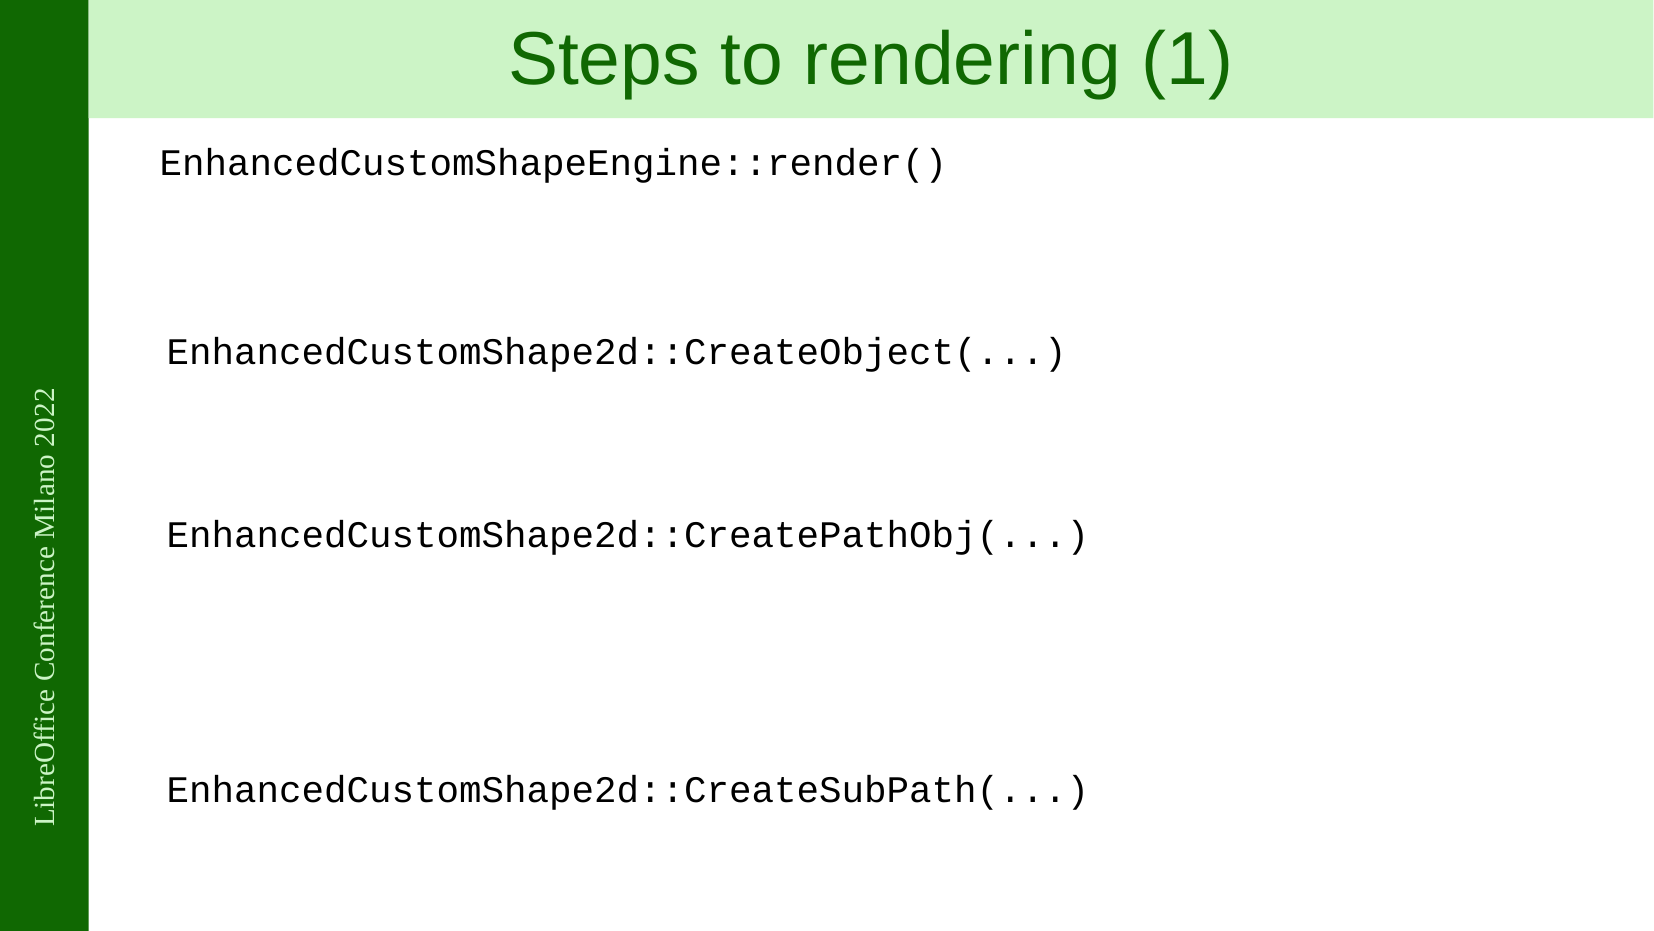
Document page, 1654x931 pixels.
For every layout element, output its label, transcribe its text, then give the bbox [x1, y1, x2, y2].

text_box EnhancedCustomShape2d::CreatePathObj(...) [166, 516, 1112, 560]
text_box EnhancedCustomShape2d::CreateObject(...) [166, 333, 1153, 377]
text_box EnhancedCustomShapeEngine::render() [159, 145, 1033, 188]
title Steps to rendering (1) [88, 0, 1654, 119]
text_box EnhancedCustomShape2d::CreateSubPath(...) [166, 771, 1171, 815]
